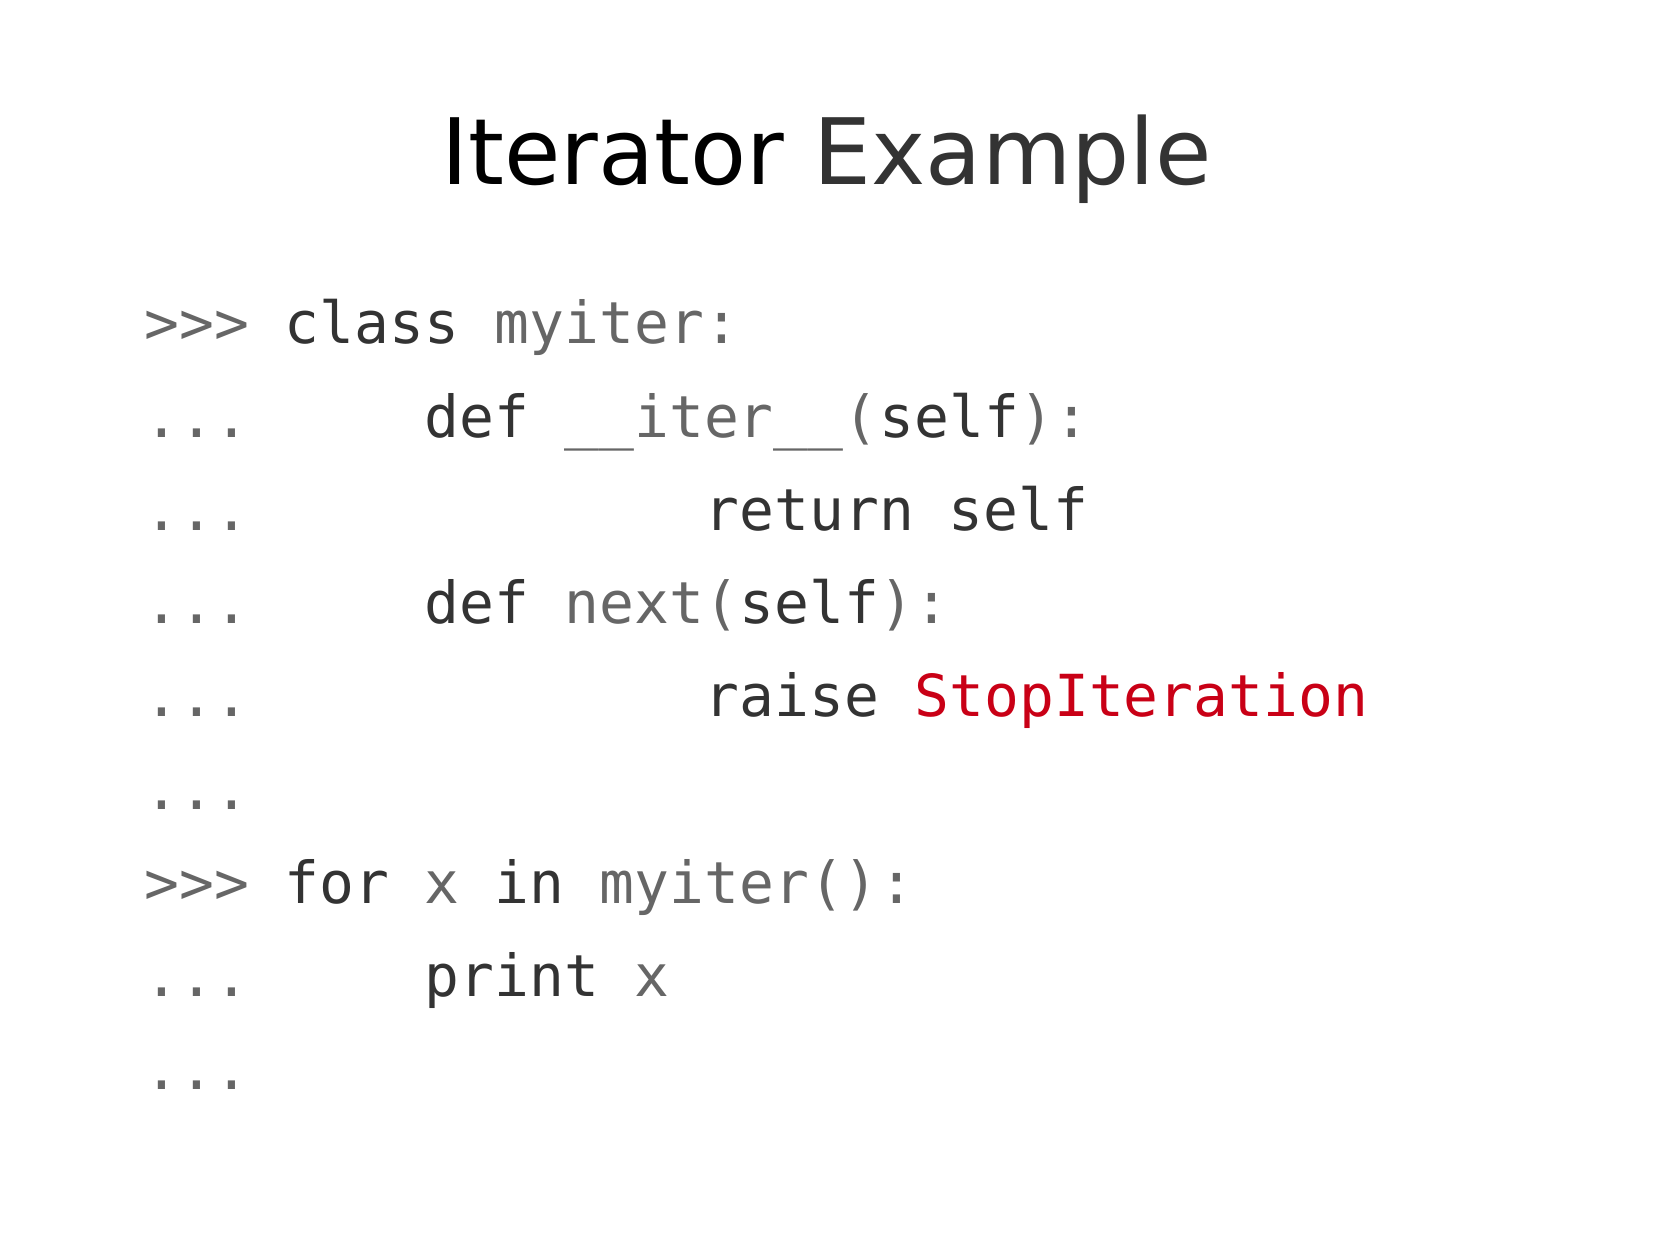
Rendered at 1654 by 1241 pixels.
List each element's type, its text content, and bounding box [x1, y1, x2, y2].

list >>> class myiter: ... def __iter__(self): ... return self ... def next(self): ... raise StopIteration ... >>> for x in myiter(): ... print x ... [82, 290, 1571, 1109]
title Iterator Example [82, 56, 1571, 250]
